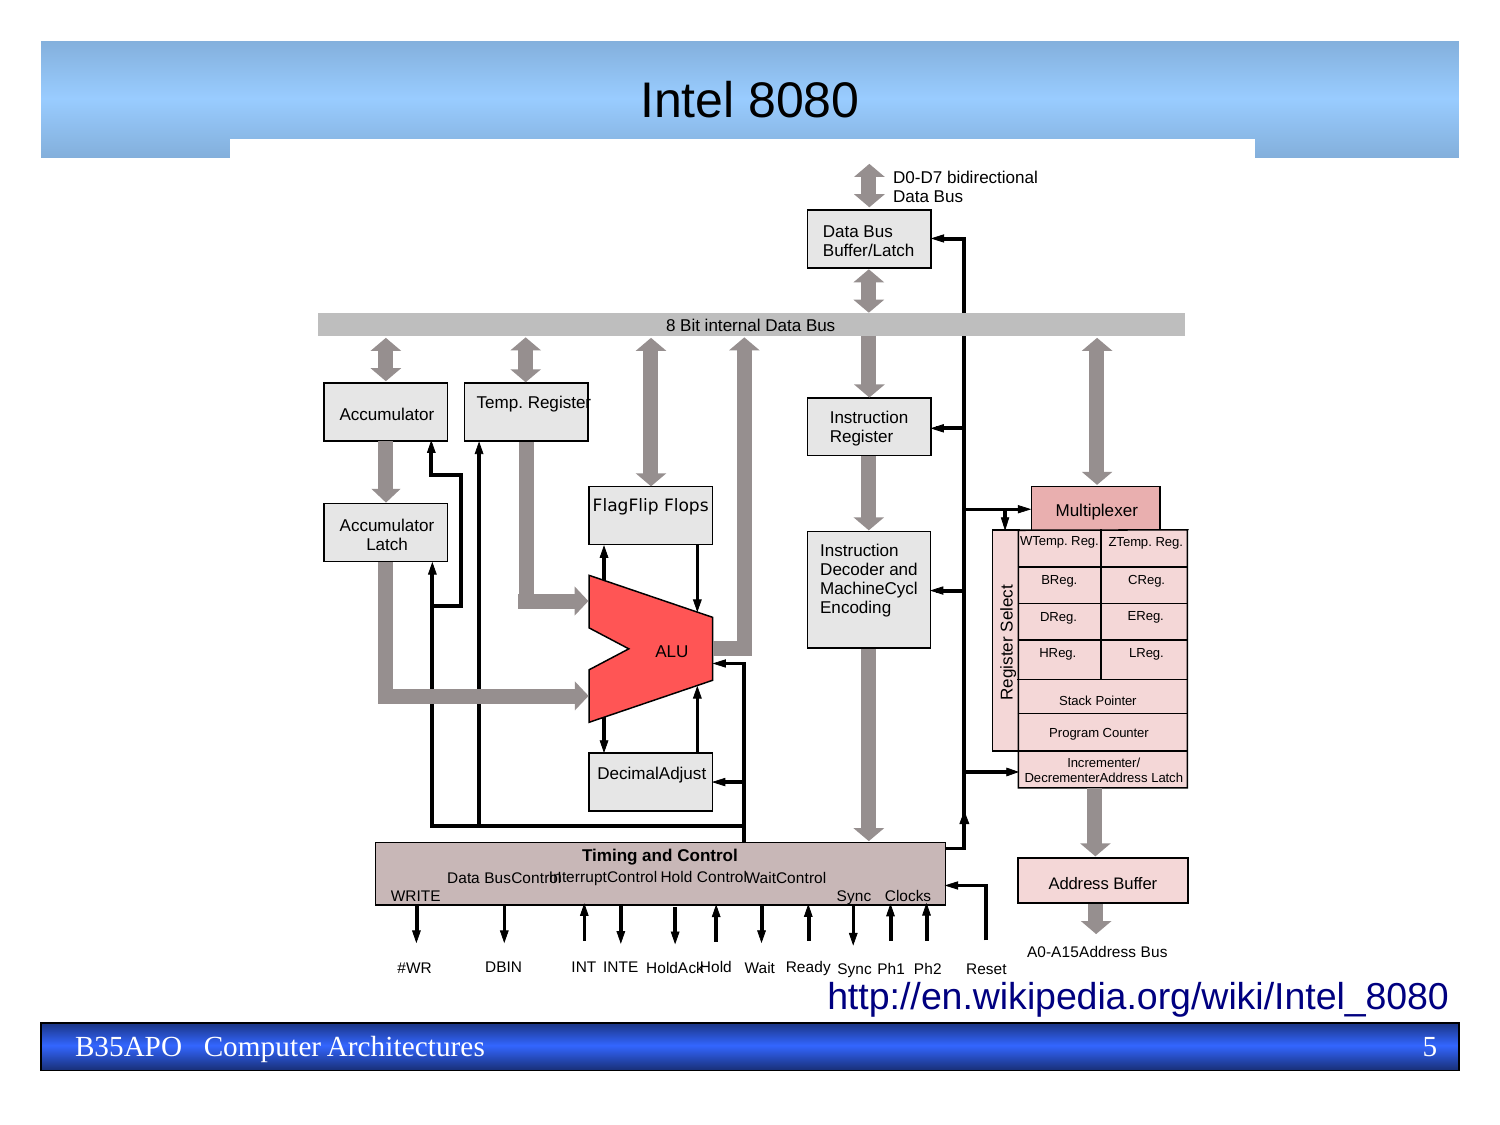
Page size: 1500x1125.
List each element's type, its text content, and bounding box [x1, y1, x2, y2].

title Intel 8080 [41, 41, 1459, 158]
chart [229, 138, 1255, 1023]
text_box http://en.wikipedia.org/wiki/Intel_8080 [812, 968, 1500, 1025]
